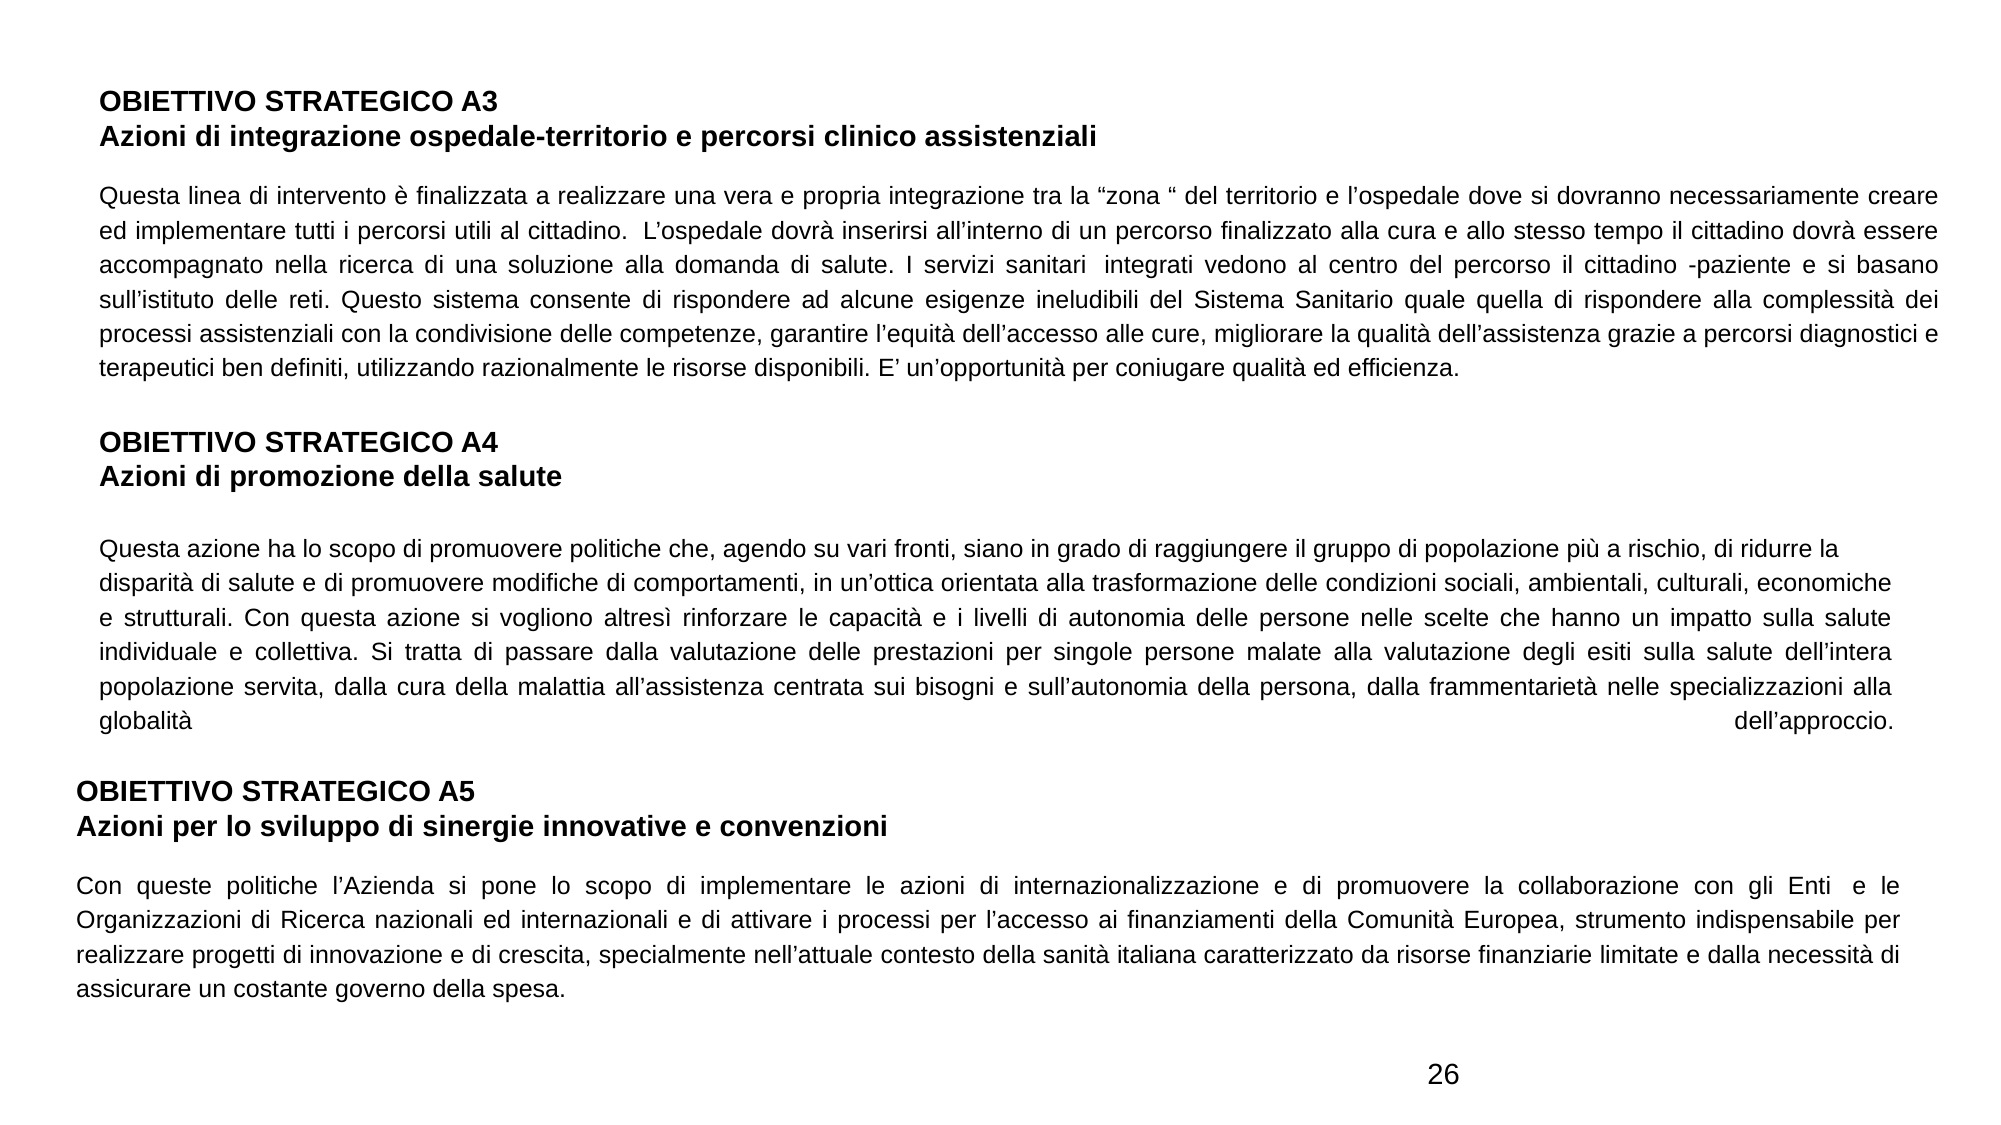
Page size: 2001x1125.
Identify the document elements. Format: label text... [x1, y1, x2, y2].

text_box OBIETTIVO STRATEGICO A4 Azioni di promozione della salute Questa azione ha lo scopo di promuovere politiche che, agendo su vari fronti, siano in grado di raggiungere il gruppo di popolazione più a rischio, di ridurre la disparità di salute e di promuovere modifiche di comportamenti, in un’ottica orientata alla trasformazione delle condizioni sociali, ambientali, culturali, economiche e strutturali. Con questa azione si vogliono altresì rinforzare le capacità e i livelli di autonomia delle persone nelle scelte che hanno un impatto sulla salute individuale e collettiva. Si tratta di passare dalla valutazione delle prestazioni per singole persone malate alla valutazione degli esiti sulla salute dell’intera popolazione servita, dalla cura della malattia all’assistenza centrata sui bisogni e sull’autonomia della persona, dalla frammentarietà nelle specializzazioni alla globalità dell’approccio. [84, 415, 1912, 745]
text_box OBIETTIVO STRATEGICO A3 Azioni di integrazione ospedale-territorio e percorsi clinico assistenziali Questa linea di intervento è finalizzata a realizzare una vera e propria integrazione tra la “zona “ del territorio e l’ospedale dove si dovranno necessariamente creare ed implementare tutti i percorsi utili al cittadino. L’ospedale dovrà inserirsi all’interno di un percorso finalizzato alla cura e allo stesso tempo il cittadino dovrà essere accompagnato nella ricerca di una soluzione alla domanda di salute. I servizi sanitari integrati vedono al centro del percorso il cittadino -paziente e si basano sull’istituto delle reti. Questo sistema consente di rispondere ad alcune esigenze ineludibili del Sistema Sanitario quale quella di rispondere alla complessità dei processi assistenziali con la condivisione delle competenze, garantire l’equità dell’accesso alle cure, migliorare la qualità dell’assistenza grazie a percorsi diagnostici e terapeutici ben definiti, utilizzando razionalmente le risorse disponibili. E’ un’opportunità per coniugare qualità ed efficienza. [84, 74, 1959, 395]
text_box OBIETTIVO STRATEGICO A5 Azioni per lo sviluppo di sinergie innovative e convenzioni Con queste politiche l’Azienda si pone lo scopo di implementare le azioni di internazionalizzazione e di promuovere la collaborazione con gli Enti e le Organizzazioni di Ricerca nazionali ed internazionali e di attivare i processi per l’accesso ai finanziamenti della Comunità Europea, strumento indispensabile per realizzare progetti di innovazione e di crescita, specialmente nell’attuale contesto della sanità italiana caratterizzato da risorse finanziarie limitate e dalla necessità di assicurare un costante governo della spesa. [61, 764, 1920, 1068]
slide_number <numero> [1412, 1042, 1863, 1103]
